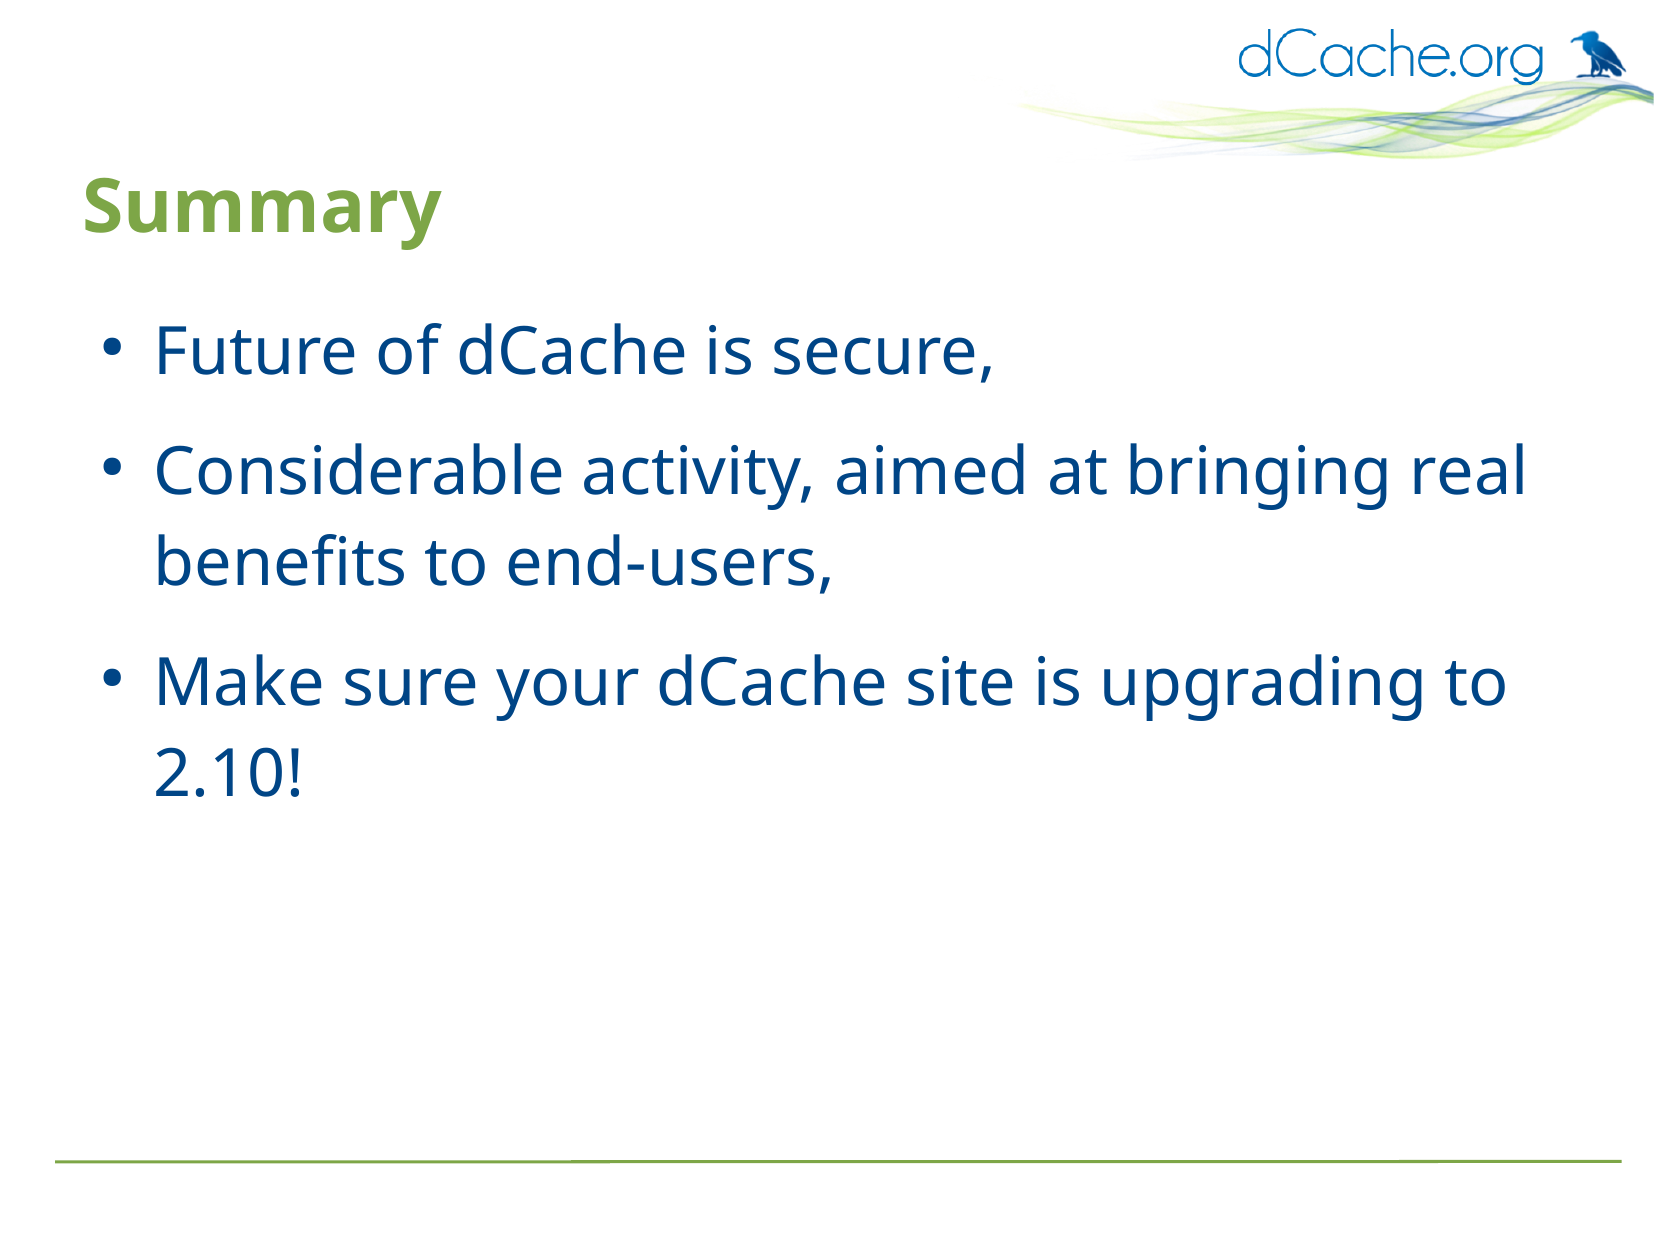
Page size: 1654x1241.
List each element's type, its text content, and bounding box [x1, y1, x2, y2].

list Future of dCache is secure, Considerable activity, aimed at bringing real benefits to end-users, Make sure your dCache site is upgrading to 2.10! [82, 302, 1571, 1023]
picture [956, 16, 1654, 169]
title Summary [82, 155, 1605, 252]
